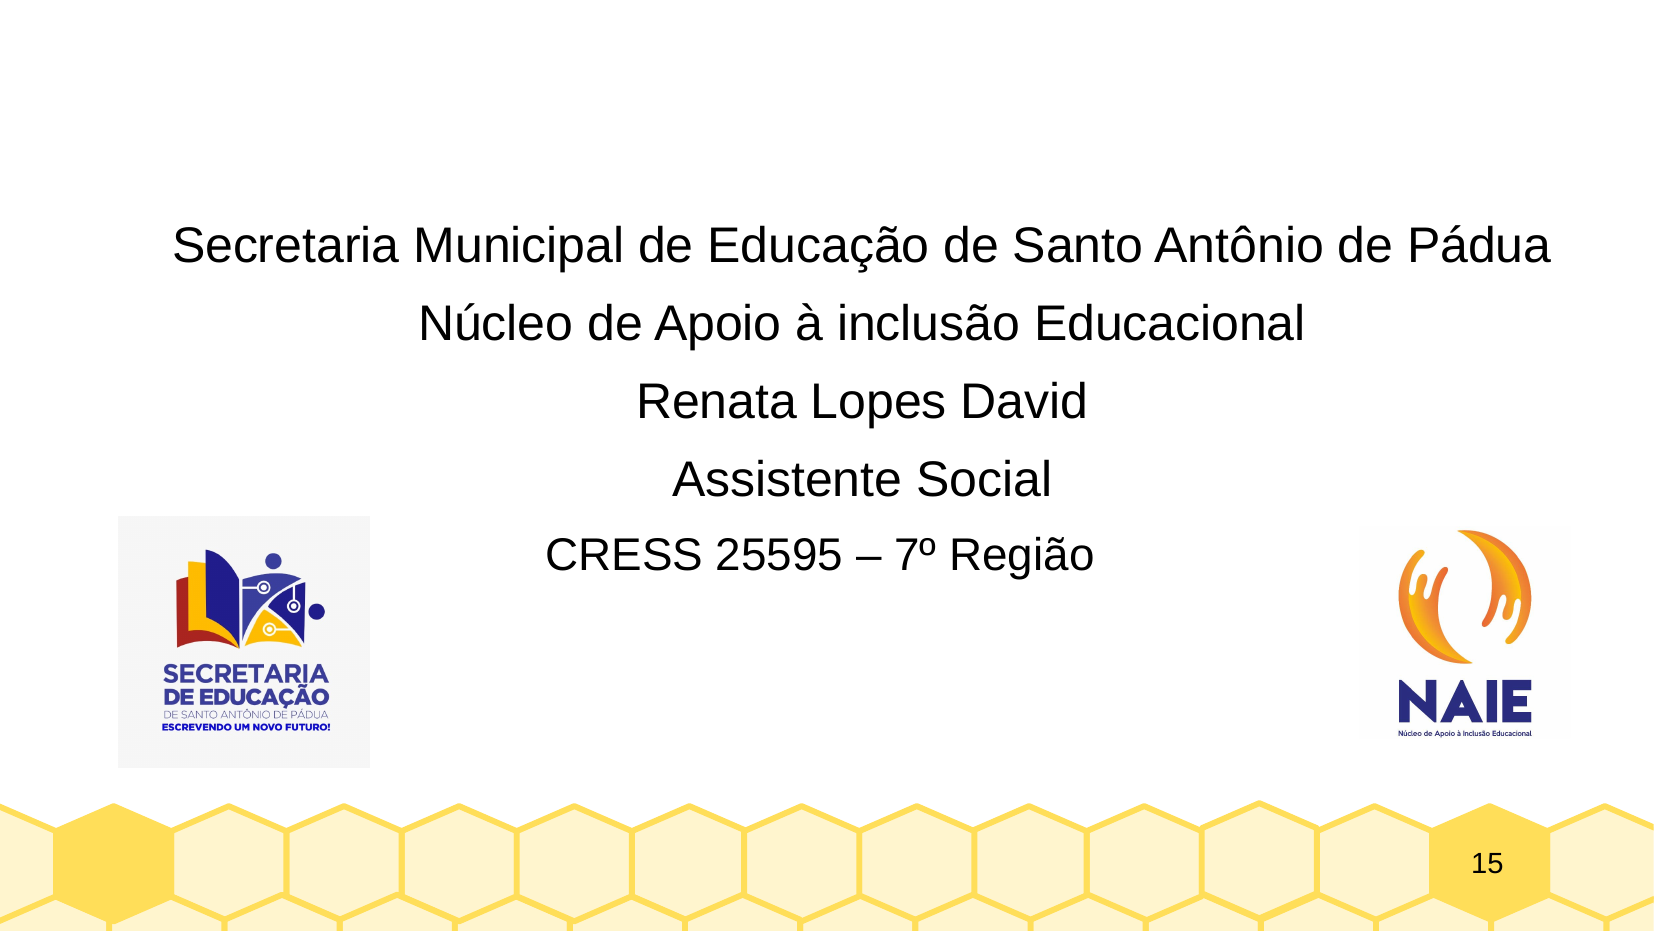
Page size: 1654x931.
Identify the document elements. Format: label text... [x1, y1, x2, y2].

picture [1359, 526, 1571, 739]
picture [118, 516, 370, 768]
list Secretaria Municipal de Educação de Santo Antônio de Pádua Núcleo de Apoio à inclusão Educacional Renata Lopes David Assistente Social CRESS 25595 – 7º Região [82, 217, 1571, 758]
